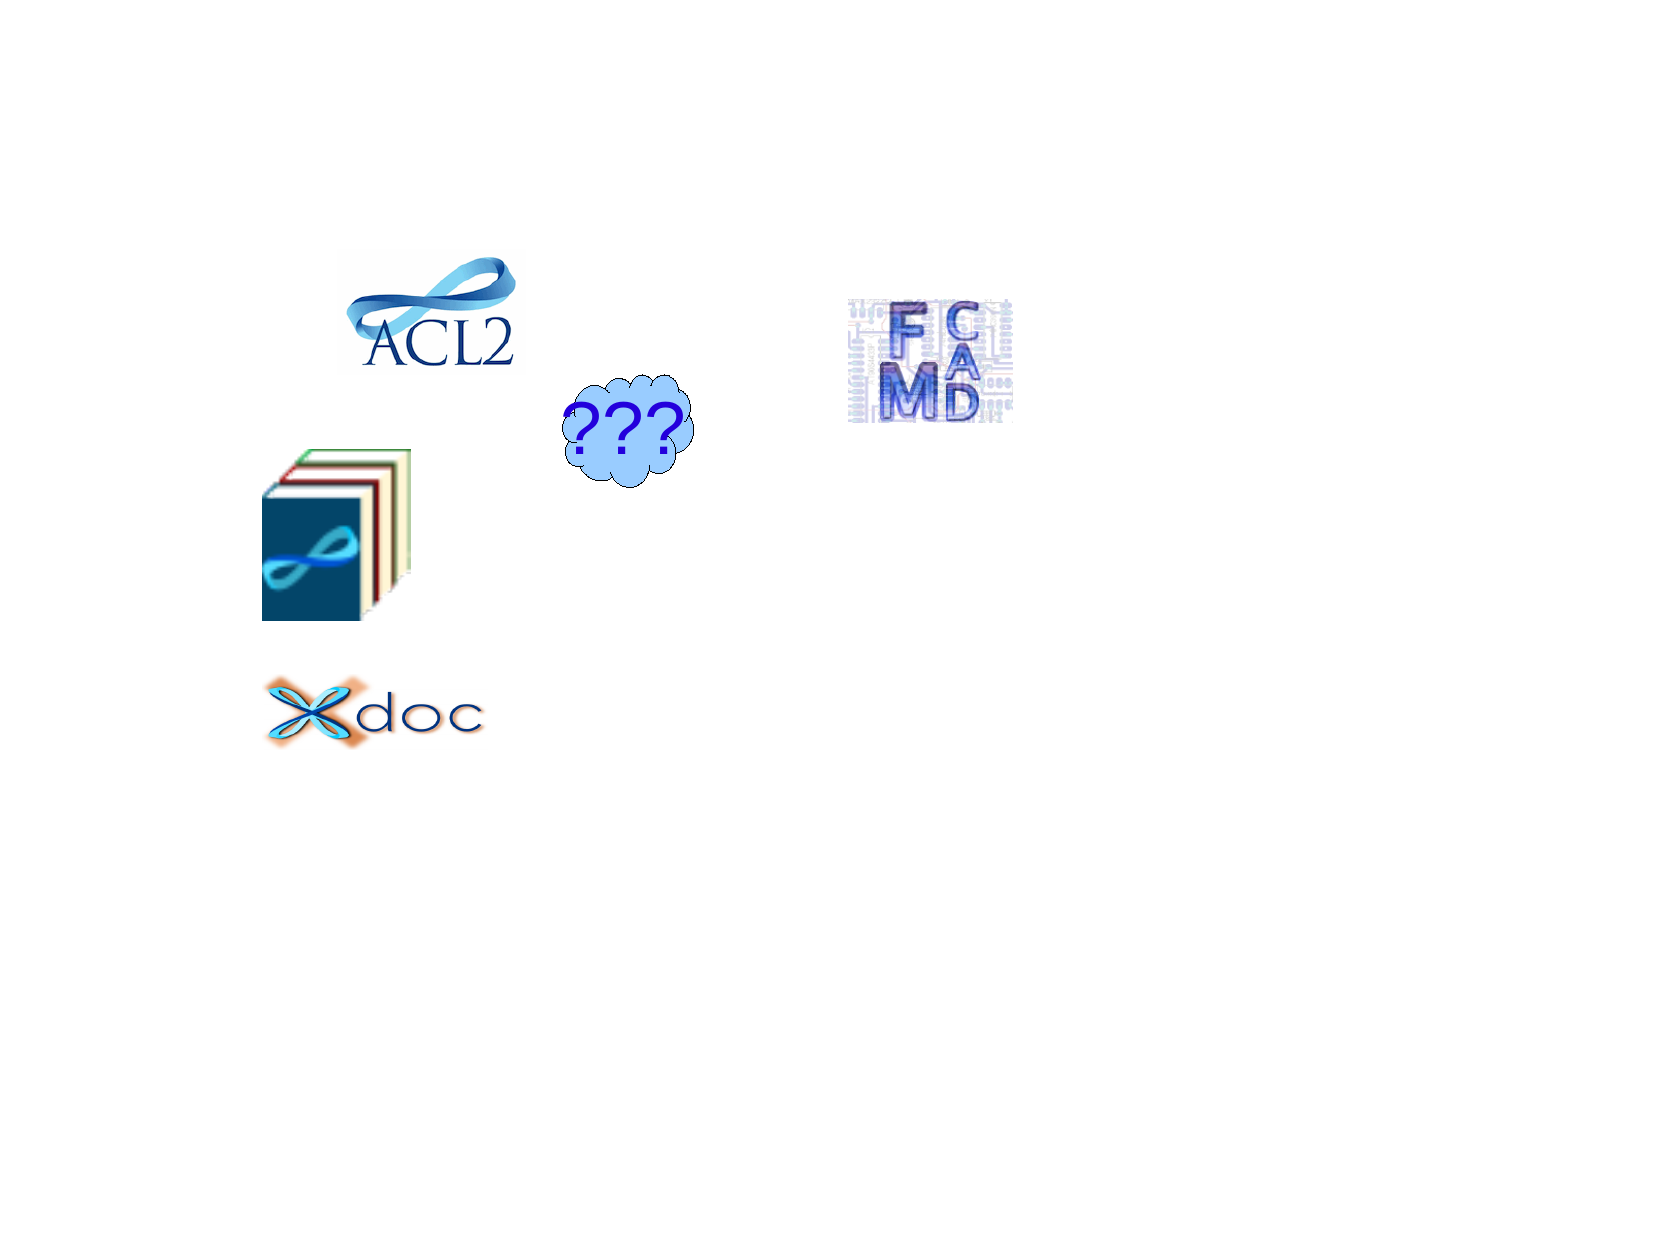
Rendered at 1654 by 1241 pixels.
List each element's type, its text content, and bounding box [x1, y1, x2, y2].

picture [0, 0, 1654, 1241]
text_box ??? [562, 374, 694, 488]
